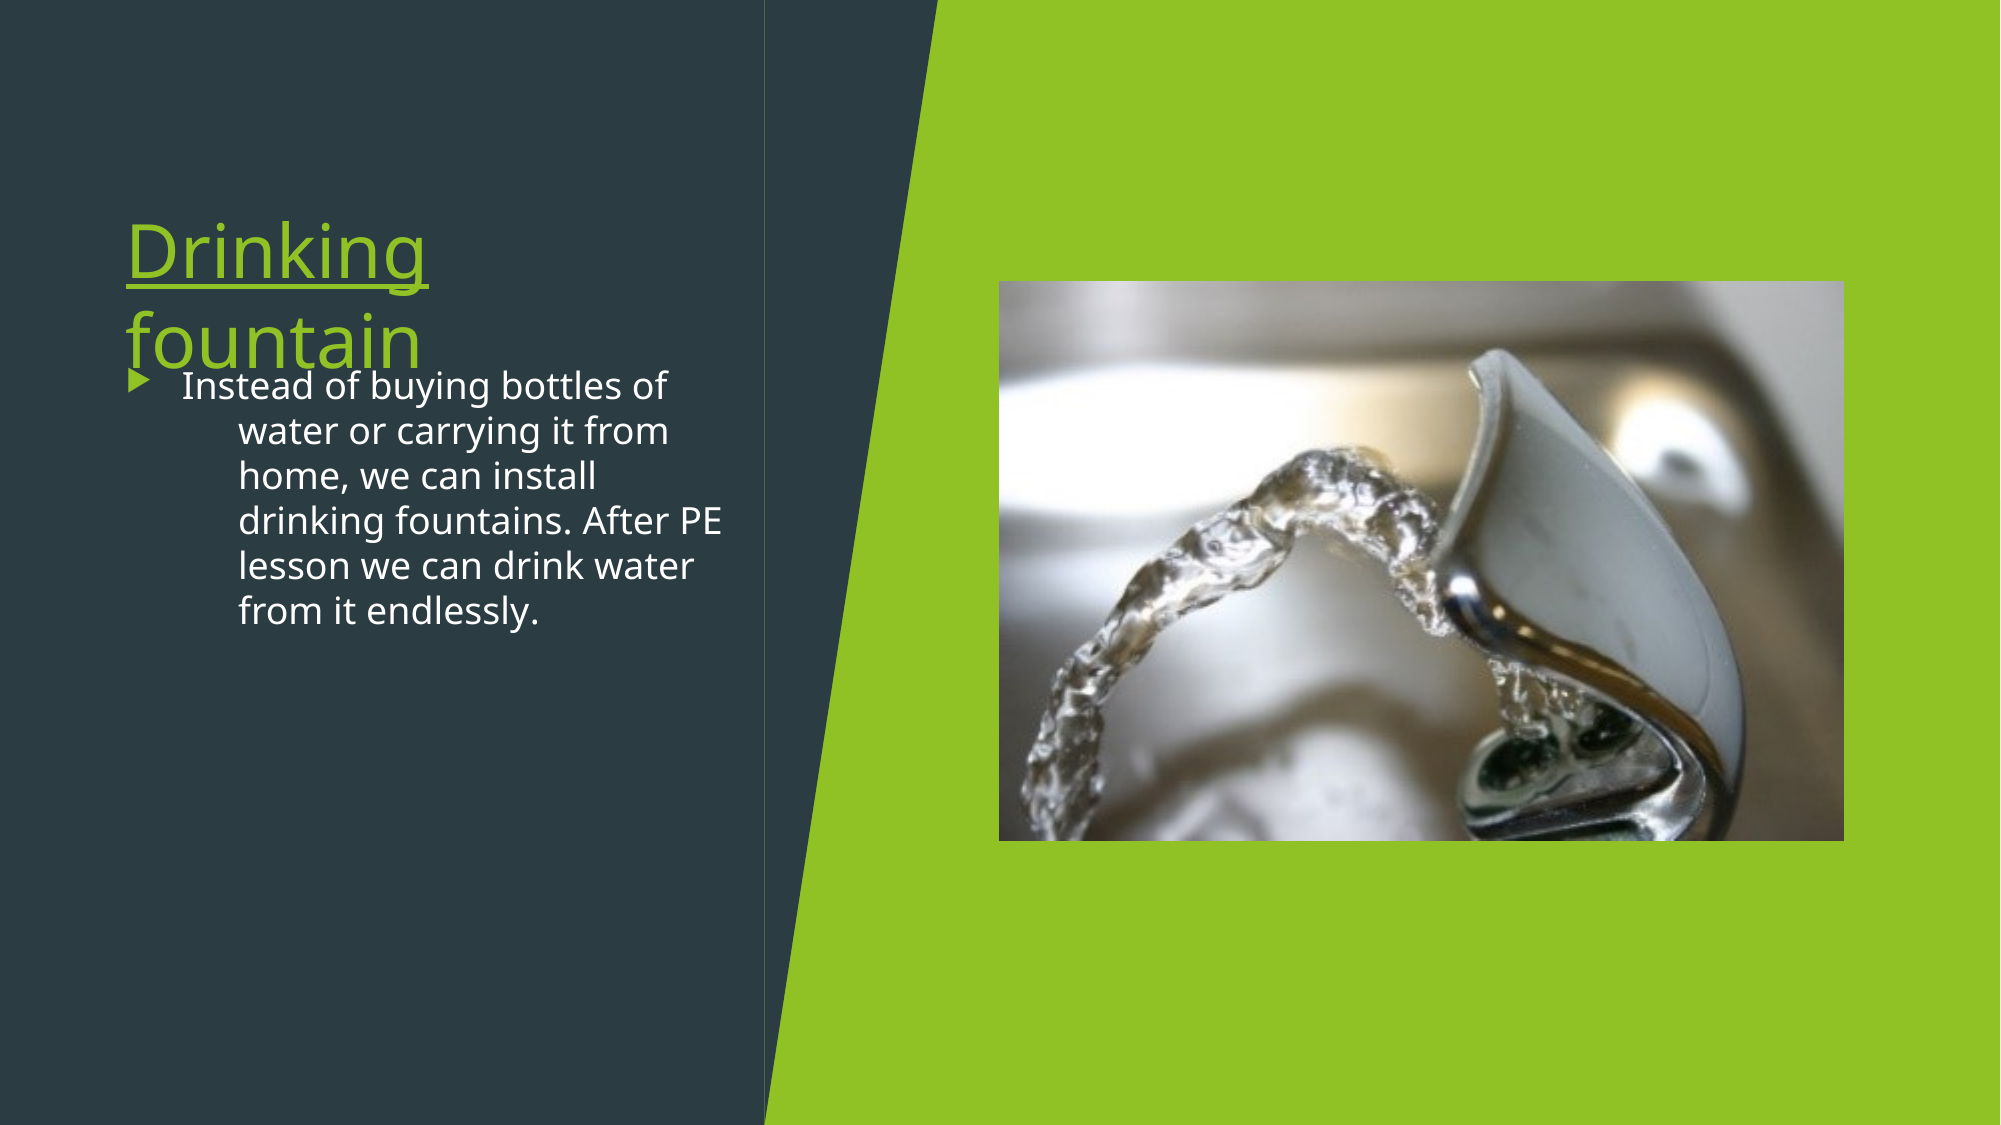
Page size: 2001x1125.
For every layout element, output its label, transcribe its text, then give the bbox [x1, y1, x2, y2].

list Instead of buying bottles of water or carrying it from home, we can install drinking fountains. After PE lesson we can drink water from it endlessly. [110, 354, 763, 919]
title Drinking fountain [110, 105, 801, 332]
text_box [0, 0, 2000, 1125]
picture [999, 281, 1844, 841]
